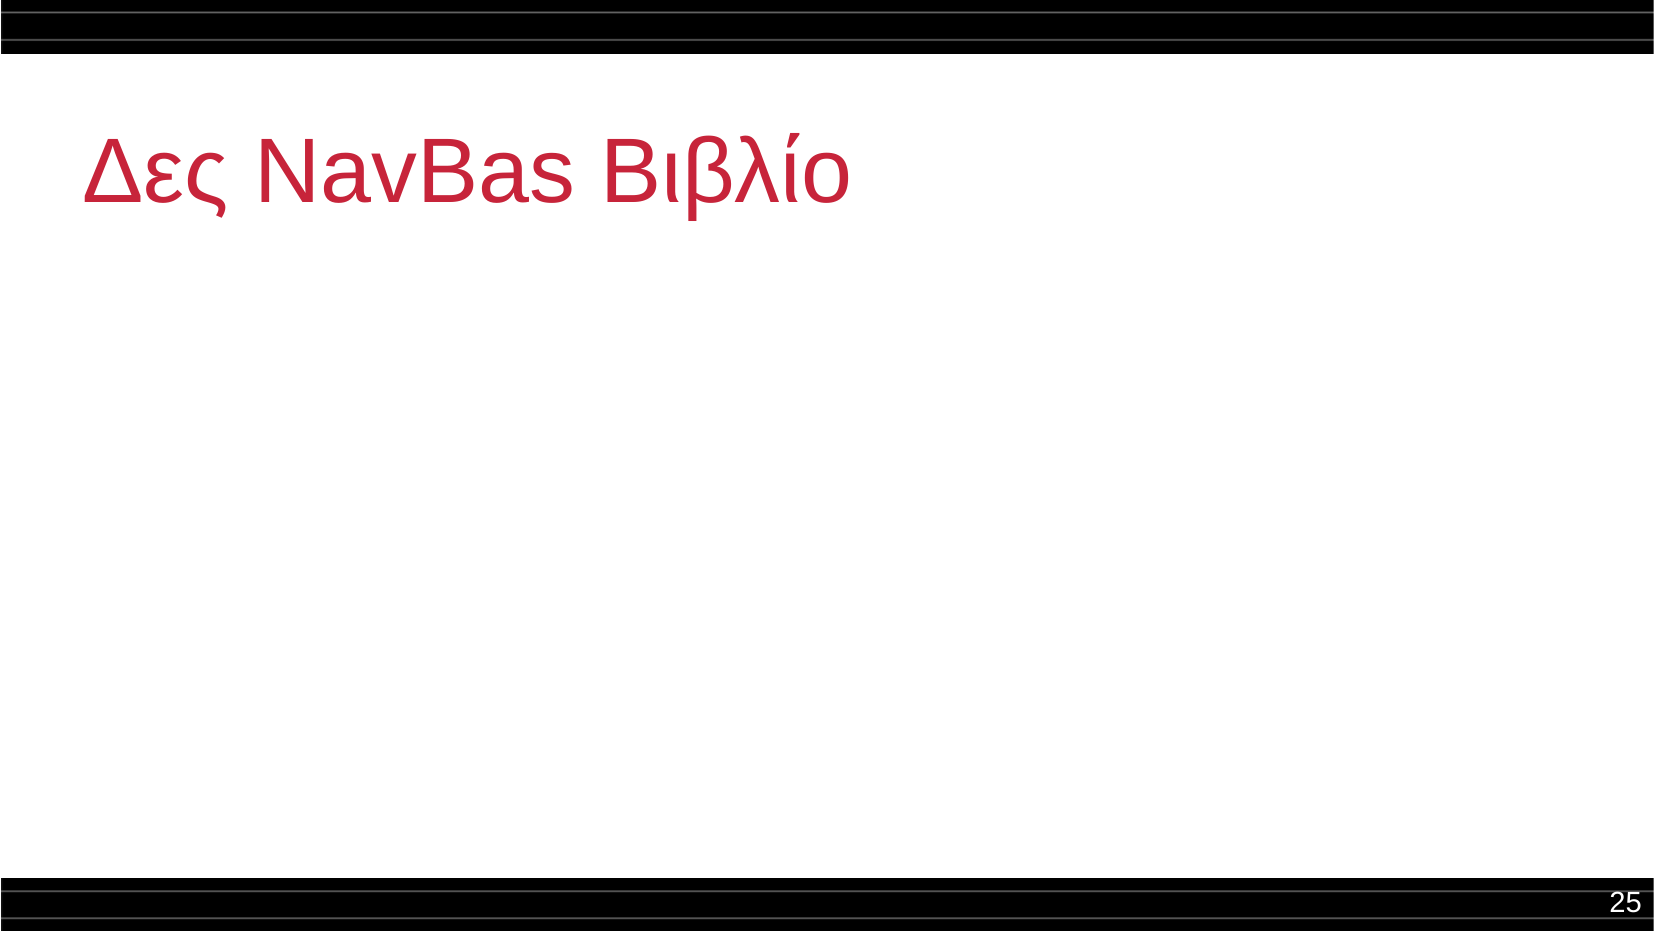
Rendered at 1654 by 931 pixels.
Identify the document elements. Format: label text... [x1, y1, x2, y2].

picture [1, 878, 1654, 931]
picture [1, 0, 1654, 54]
title Δες NavBas Βιβλίο [82, 92, 1571, 249]
